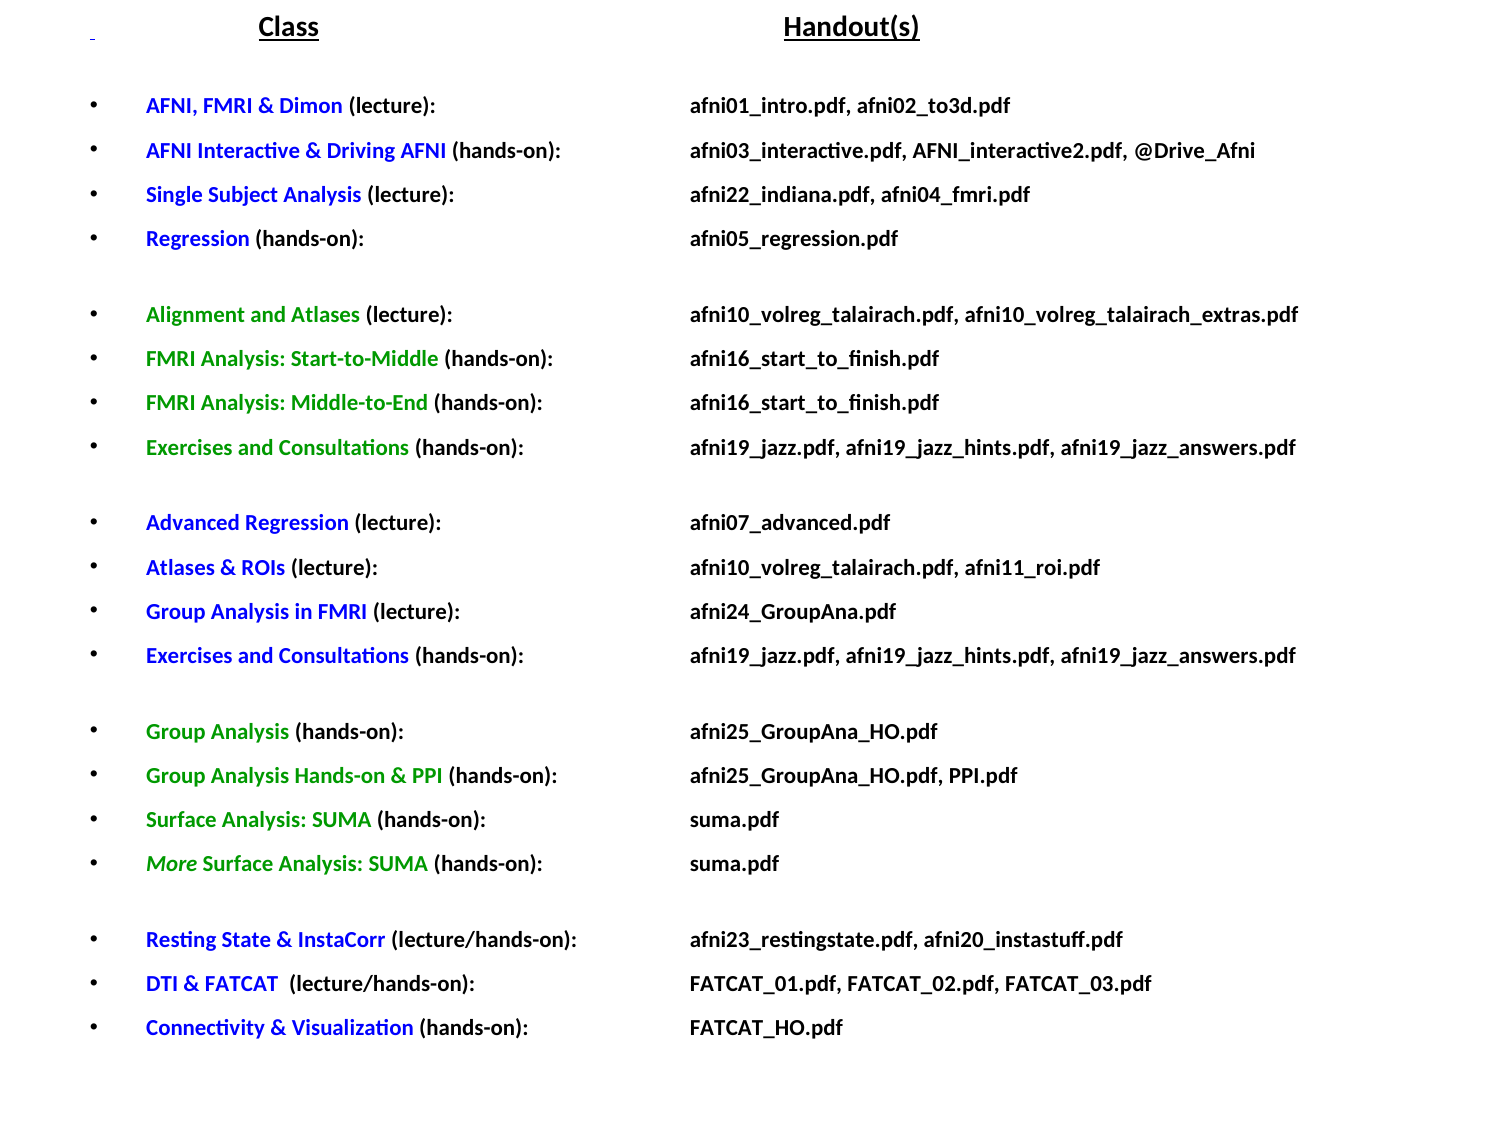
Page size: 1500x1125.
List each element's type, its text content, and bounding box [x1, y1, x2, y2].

list Class Handout(s) AFNI, FMRI & Dimon (lecture): afni01_intro.pdf, afni02_to3d.pdf AFNI Interactive & Driving AFNI (hands-on): afni03_interactive.pdf, AFNI_interactive2.pdf, @Drive_Afni Single Subject Analysis (lecture): afni22_indiana.pdf, afni04_fmri.pdf Regression (hands-on): afni05_regression.pdf Alignment and Atlases (lecture): afni10_volreg_talairach.pdf, afni10_volreg_talairach_extras.pdf FMRI Analysis: Start-to-Middle (hands-on): afni16_start_to_finish.pdf FMRI Analysis: Middle-to-End (hands-on): afni16_start_to_finish.pdf Exercises and Consultations (hands-on): afni19_jazz.pdf, afni19_jazz_hints.pdf, afni19_jazz_answers.pdf Advanced Regression (lecture): afni07_advanced.pdf Atlases & ROIs (lecture): afni10_volreg_talairach.pdf, afni11_roi.pdf Group Analysis in FMRI (lecture): afni24_GroupAna.pdf Exercises and Consultations (hands-on): afni19_jazz.pdf, afni19_jazz_hints.pdf, afni19_jazz_answers.pdf Group Analysis (hands-on): afni25_GroupAna_HO.pdf Group Analysis Hands-on & PPI (hands-on): afni25_GroupAna_HO.pdf, PPI.pdf Surface Analysis: SUMA (hands-on): suma.pdf More Surface Analysis: SUMA (hands-on): suma.pdf Resting State & InstaCorr (lecture/hands-on): afni23_restingstate.pdf, afni20_instastuff.pdf DTI & FATCAT (lecture/hands-on): FATCAT_01.pdf, FATCAT_02.pdf, FATCAT_03.pdf Connectivity & Visualization (hands-on): FATCAT_HO.pdf [75, 0, 1426, 1125]
